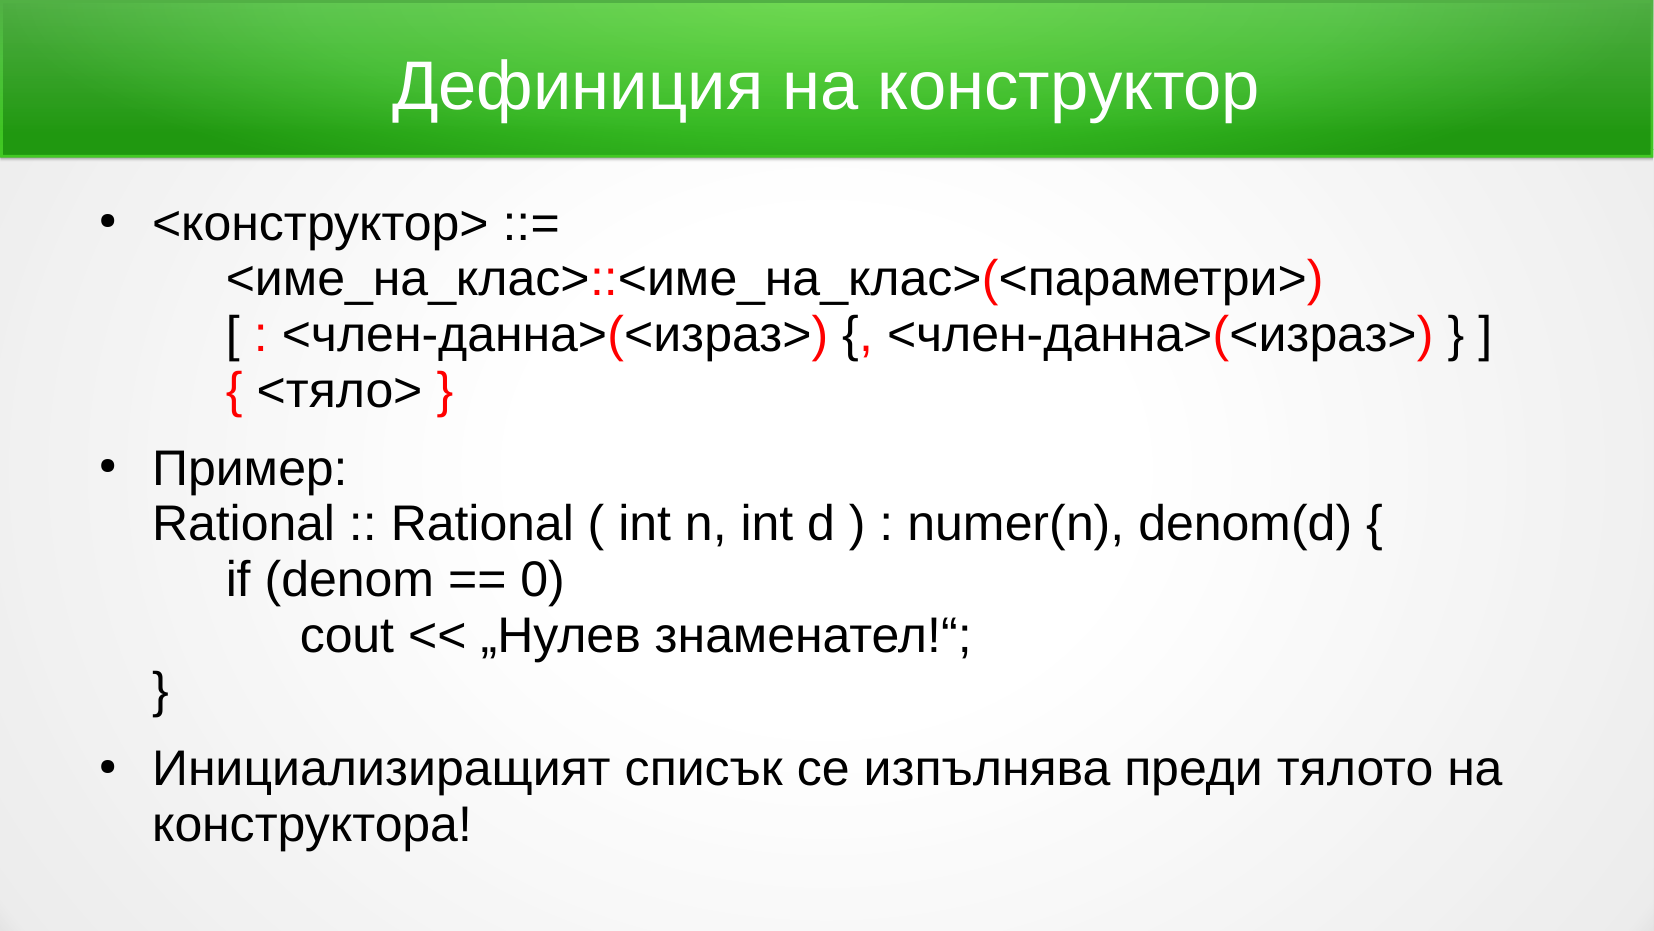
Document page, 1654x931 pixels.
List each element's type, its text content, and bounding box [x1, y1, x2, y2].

title Дефиниция на конструктор [82, 37, 1571, 135]
list <конструктор> ::= <име_на_клас>::<име_на_клас>(<параметри>) [ : <член-данна>(<израз>) {, <член-данна>(<израз>) } ] { <тяло> } Пример: Rational :: Rational ( int n, int d ) : numer(n), denom(d) { if (denom == 0) cout << „Нулев знаменател!“; } Инициализиращият списък се изпълнява преди тялото на конструктора! [81, 194, 1537, 863]
